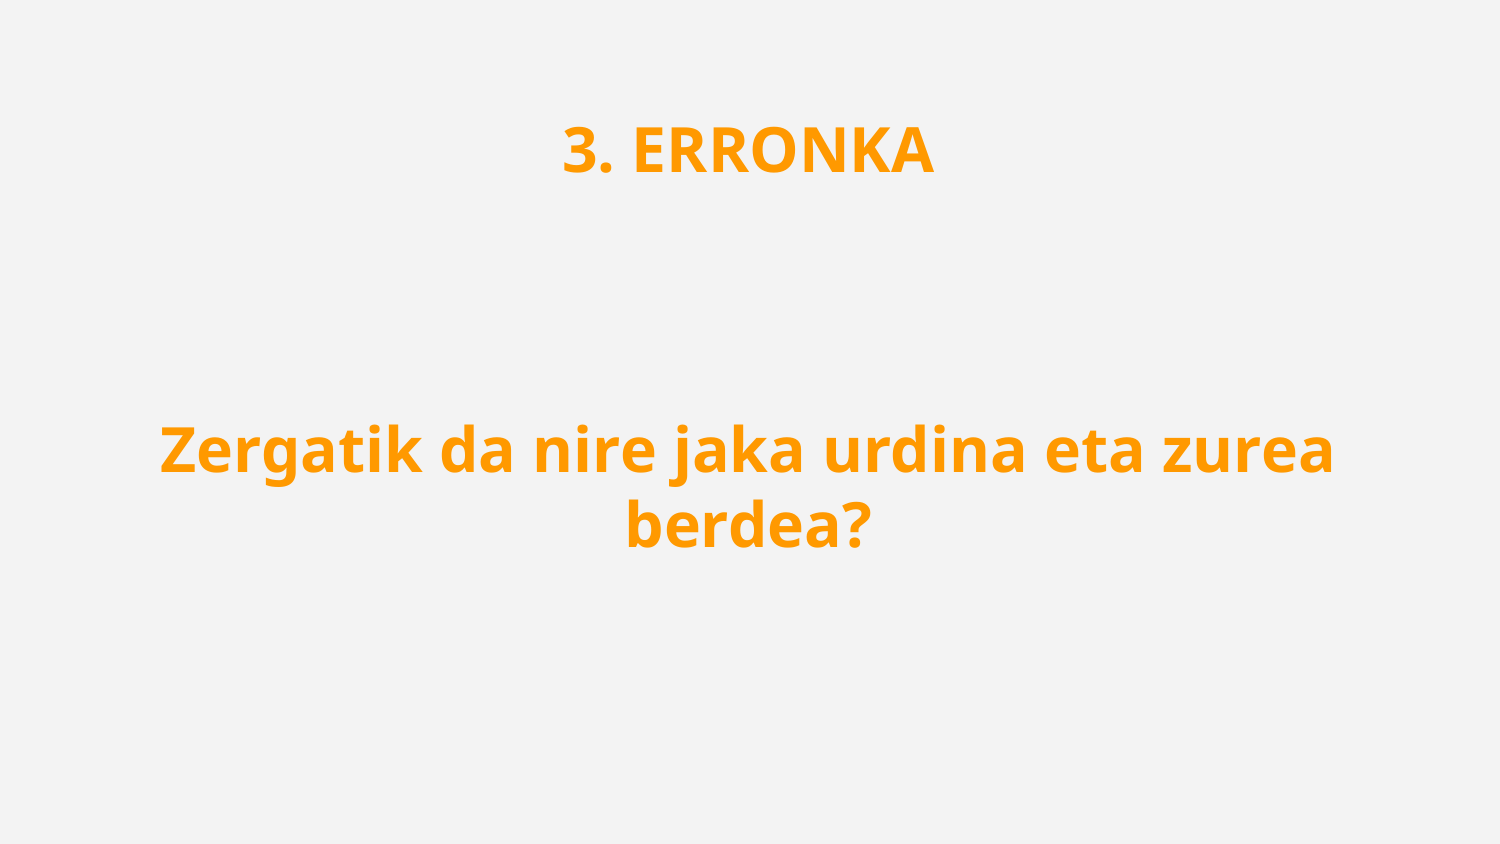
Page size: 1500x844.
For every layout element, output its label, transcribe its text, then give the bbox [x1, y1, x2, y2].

text_box 3. ERRONKA Zergatik da nire jaka urdina eta zurea berdea? [30, 94, 1467, 715]
